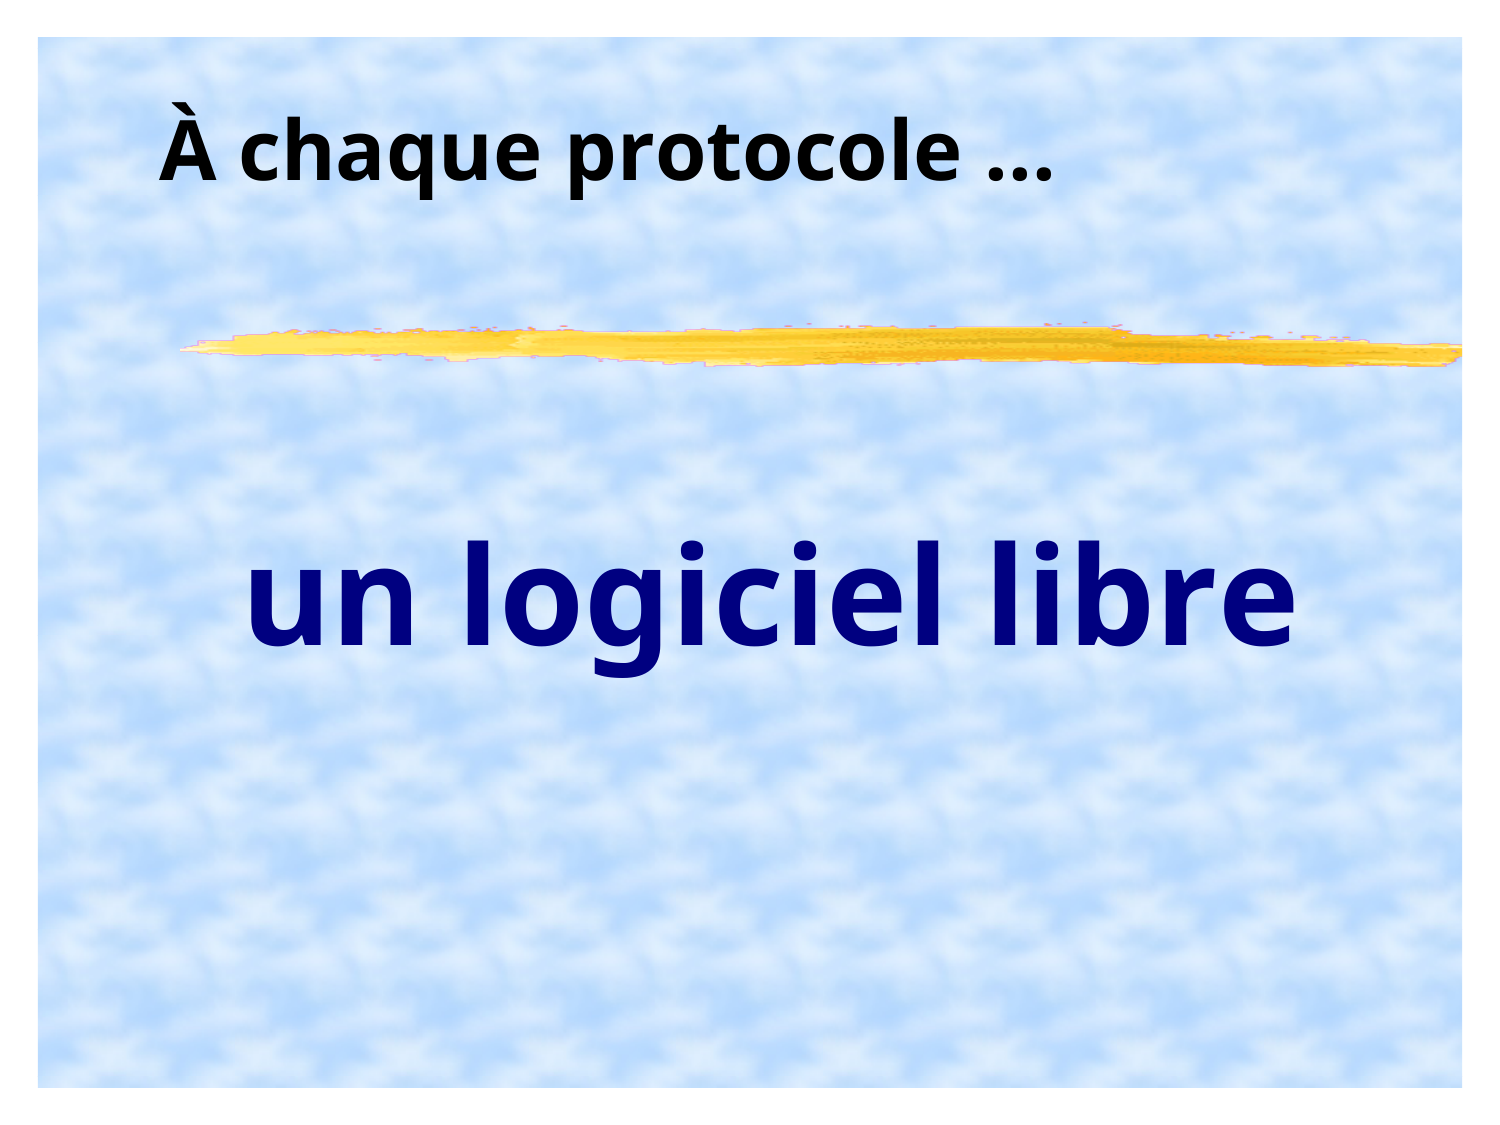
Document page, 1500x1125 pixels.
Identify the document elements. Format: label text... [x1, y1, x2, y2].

title À chaque protocole ... [144, 60, 1356, 236]
picture [37, 37, 1463, 1088]
subtitle un logiciel libre [190, 428, 1317, 942]
